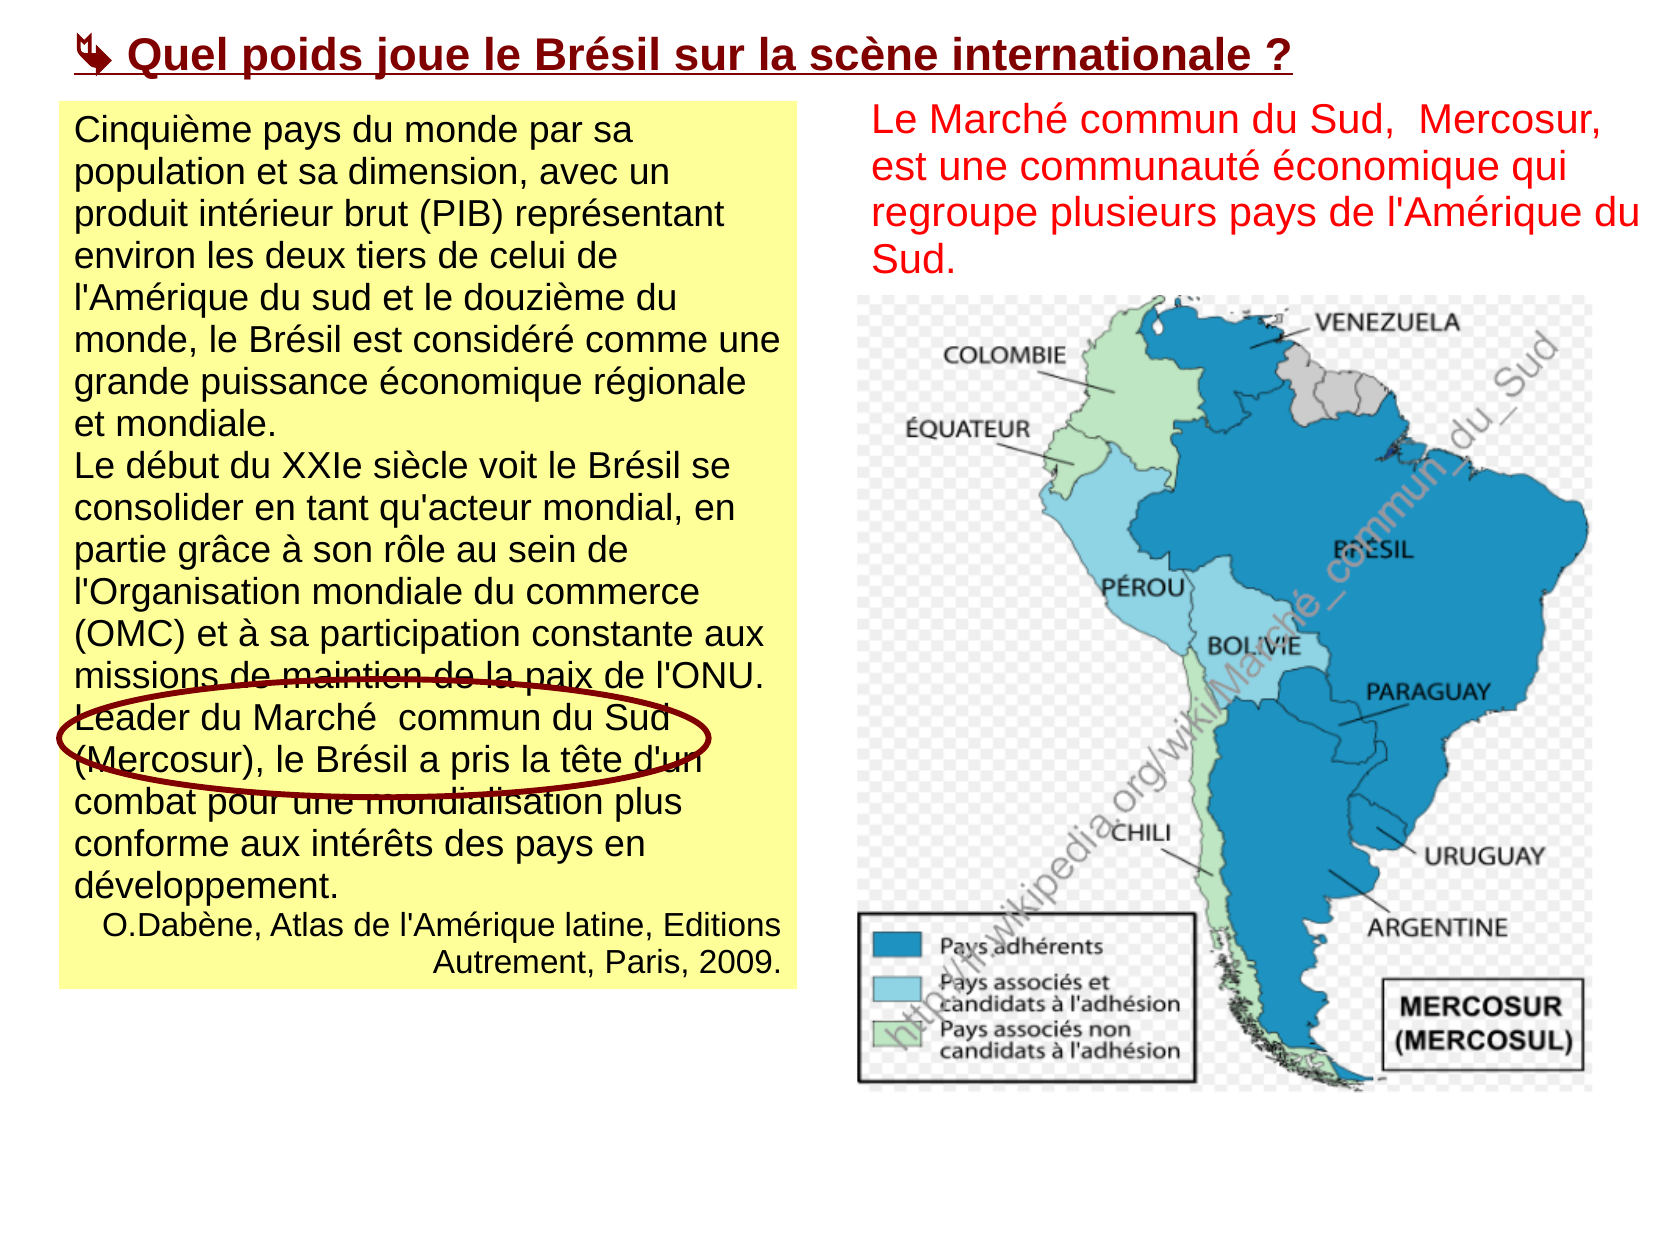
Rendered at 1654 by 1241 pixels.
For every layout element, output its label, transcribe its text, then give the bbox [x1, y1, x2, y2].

text_box  Quel poids joue le Brésil sur la scène internationale ? [59, 21, 1388, 89]
text_box Le Marché commun du Sud, Mercosur, est une communauté économique qui regroupe plusieurs pays de l'Amérique du Sud. [856, 88, 1654, 291]
picture [856, 295, 1594, 1093]
text_box Cinquième pays du monde par sa population et sa dimension, avec un produit intérieur brut (PIB) représentant environ les deux tiers de celui de l'Amérique du sud et le douzième du monde, le Brésil est considéré comme une grande puissance économique régionale et mondiale. Le début du XXIe siècle voit le Brésil se consolider en tant qu'acteur mondial, en partie grâce à son rôle au sein de l'Organisation mondiale du commerce (OMC) et à sa participation constante aux missions de maintien de la paix de l'ONU. Leader du Marché commun du Sud (Mercosur), le Brésil a pris la tête d'un combat pour une mondialisation plus conforme aux intérêts des pays en développement. O.Dabène, Atlas de l'Amérique latine, Editions Autrement, Paris, 2009. [63, 683, 705, 794]
text_box Cinquième pays du monde par sa population et sa dimension, avec un produit intérieur brut (PIB) représentant environ les deux tiers de celui de l'Amérique du sud et le douzième du monde, le Brésil est considéré comme une grande puissance économique régionale et mondiale. Le début du XXIe siècle voit le Brésil se consolider en tant qu'acteur mondial, en partie grâce à son rôle au sein de l'Organisation mondiale du commerce (OMC) et à sa participation constante aux missions de maintien de la paix de l'ONU. Leader du Marché commun du Sud (Mercosur), le Brésil a pris la tête d'un combat pour une mondialisation plus conforme aux intérêts des pays en développement. O.Dabène, Atlas de l'Amérique latine, Editions Autrement, Paris, 2009. [59, 100, 798, 990]
